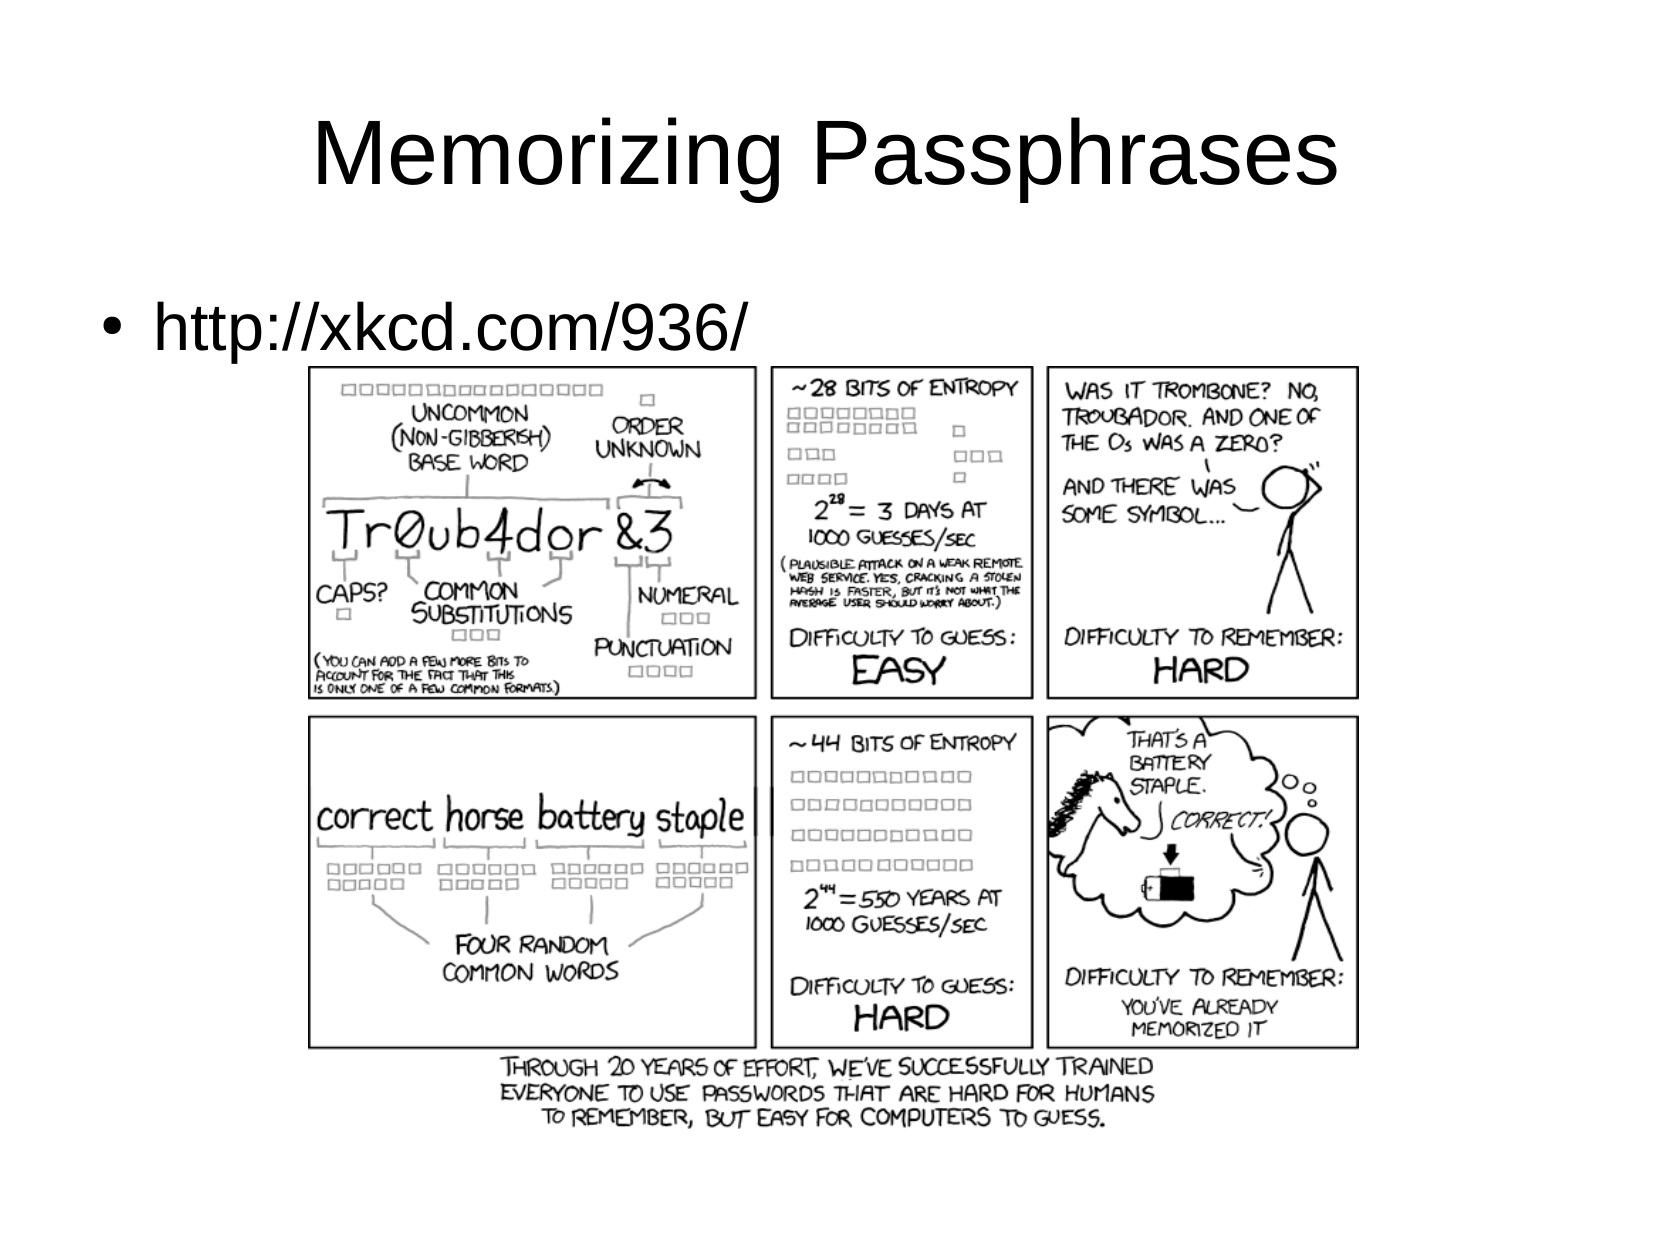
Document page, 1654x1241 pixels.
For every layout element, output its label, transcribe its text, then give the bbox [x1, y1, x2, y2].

title Memorizing Passphrases [82, 49, 1571, 257]
list http://xkcd.com/936/ [82, 290, 1538, 1010]
picture [308, 366, 1359, 1134]
